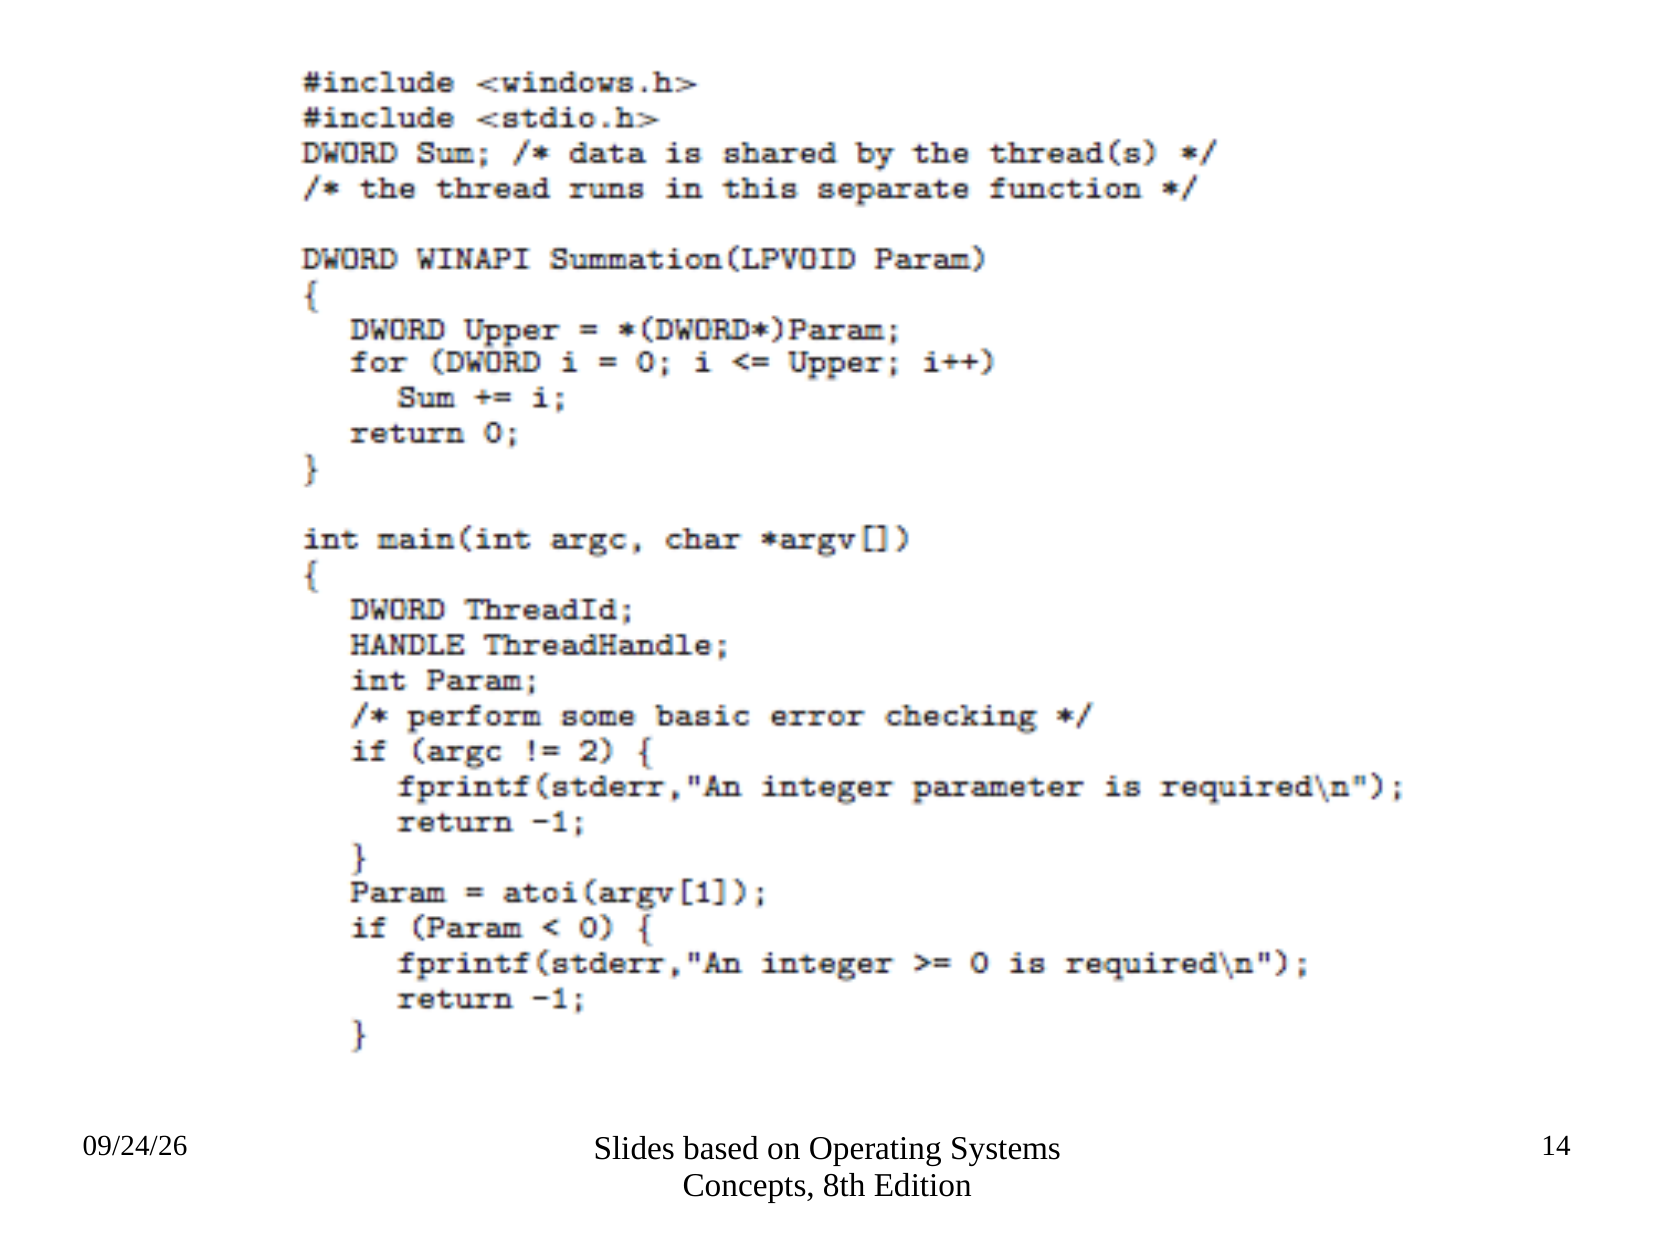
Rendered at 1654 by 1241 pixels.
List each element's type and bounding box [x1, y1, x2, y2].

picture [243, 43, 1456, 1081]
